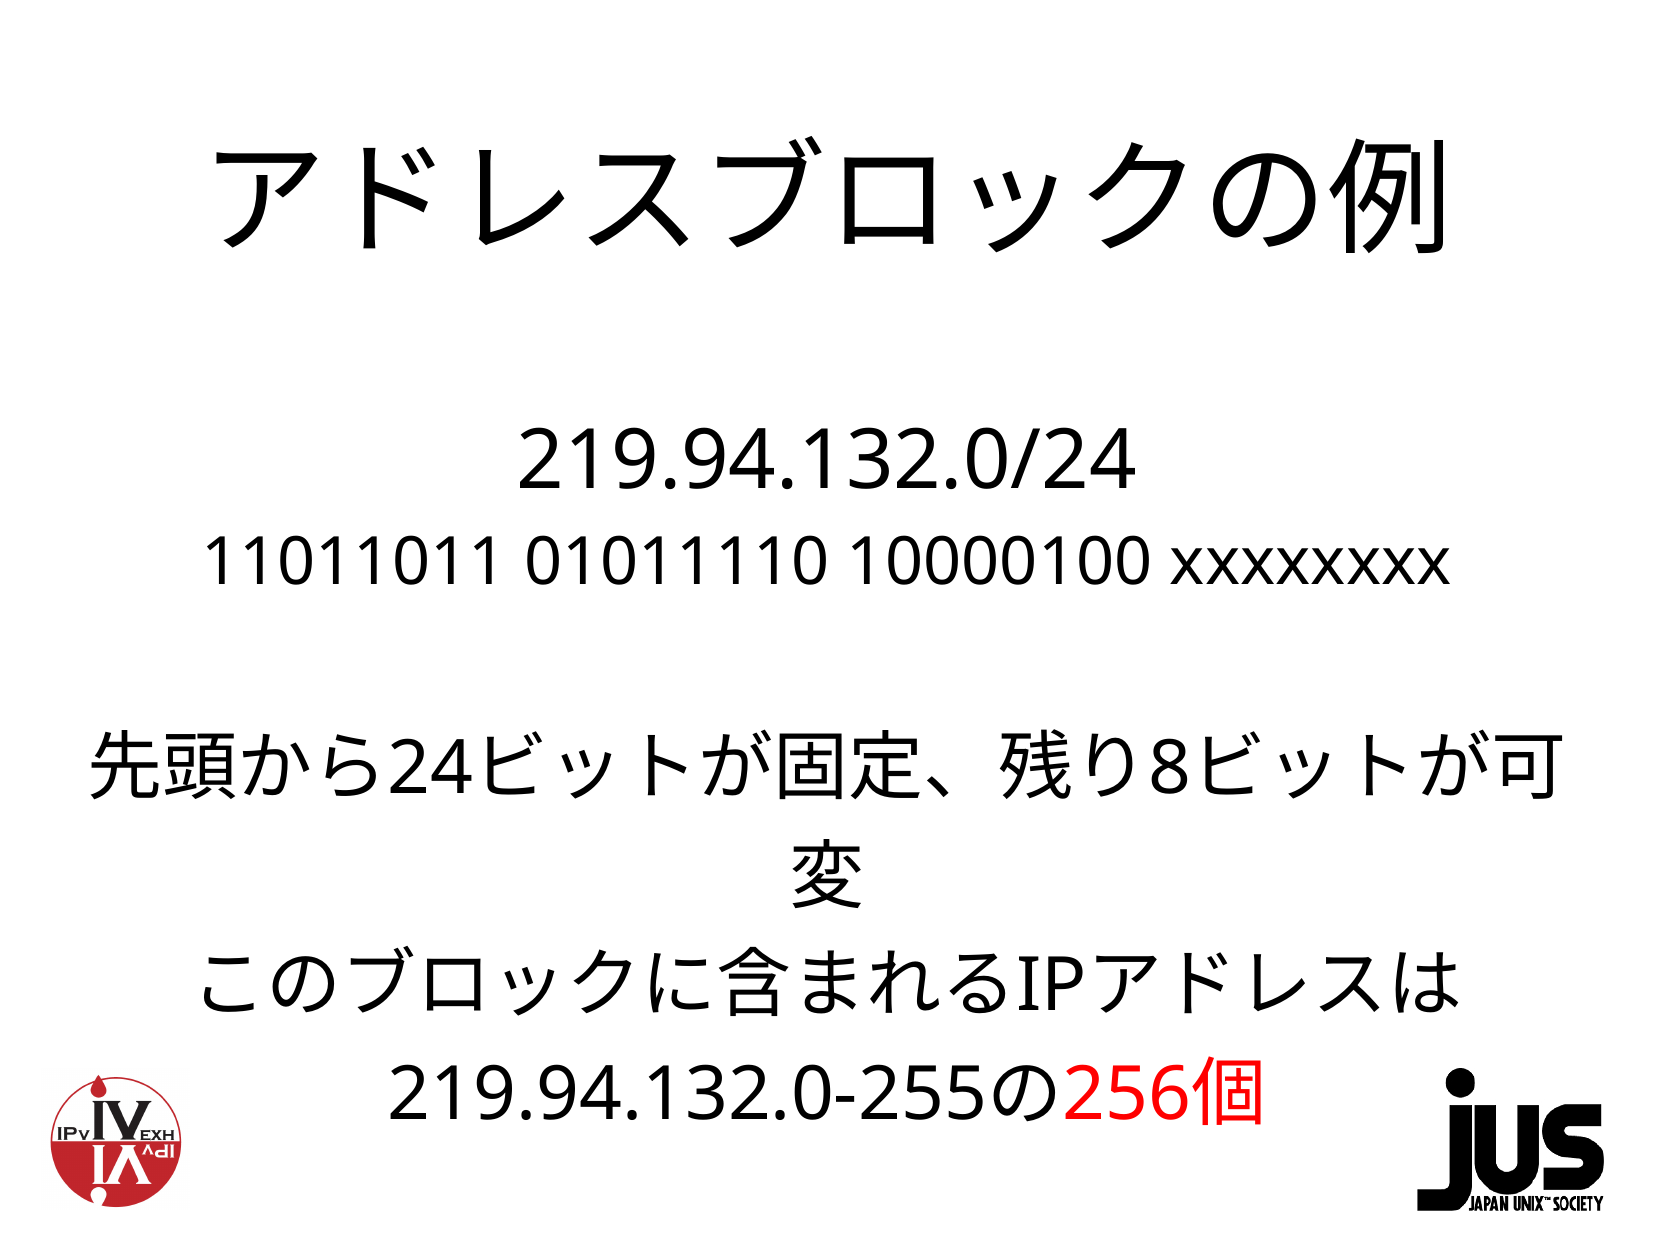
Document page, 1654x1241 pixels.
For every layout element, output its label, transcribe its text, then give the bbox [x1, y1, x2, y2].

picture [1417, 1068, 1604, 1211]
picture [41, 1068, 190, 1210]
title アドレスブロックの例 219.94.132.0/24 11011011 01011110 10000100 xxxxxxxx 先頭から24ビットが固定、残り8ビットが可変 このブロックに含まれるIPアドレスは 219.94.132.0-255の256個 [82, 202, 1571, 1038]
